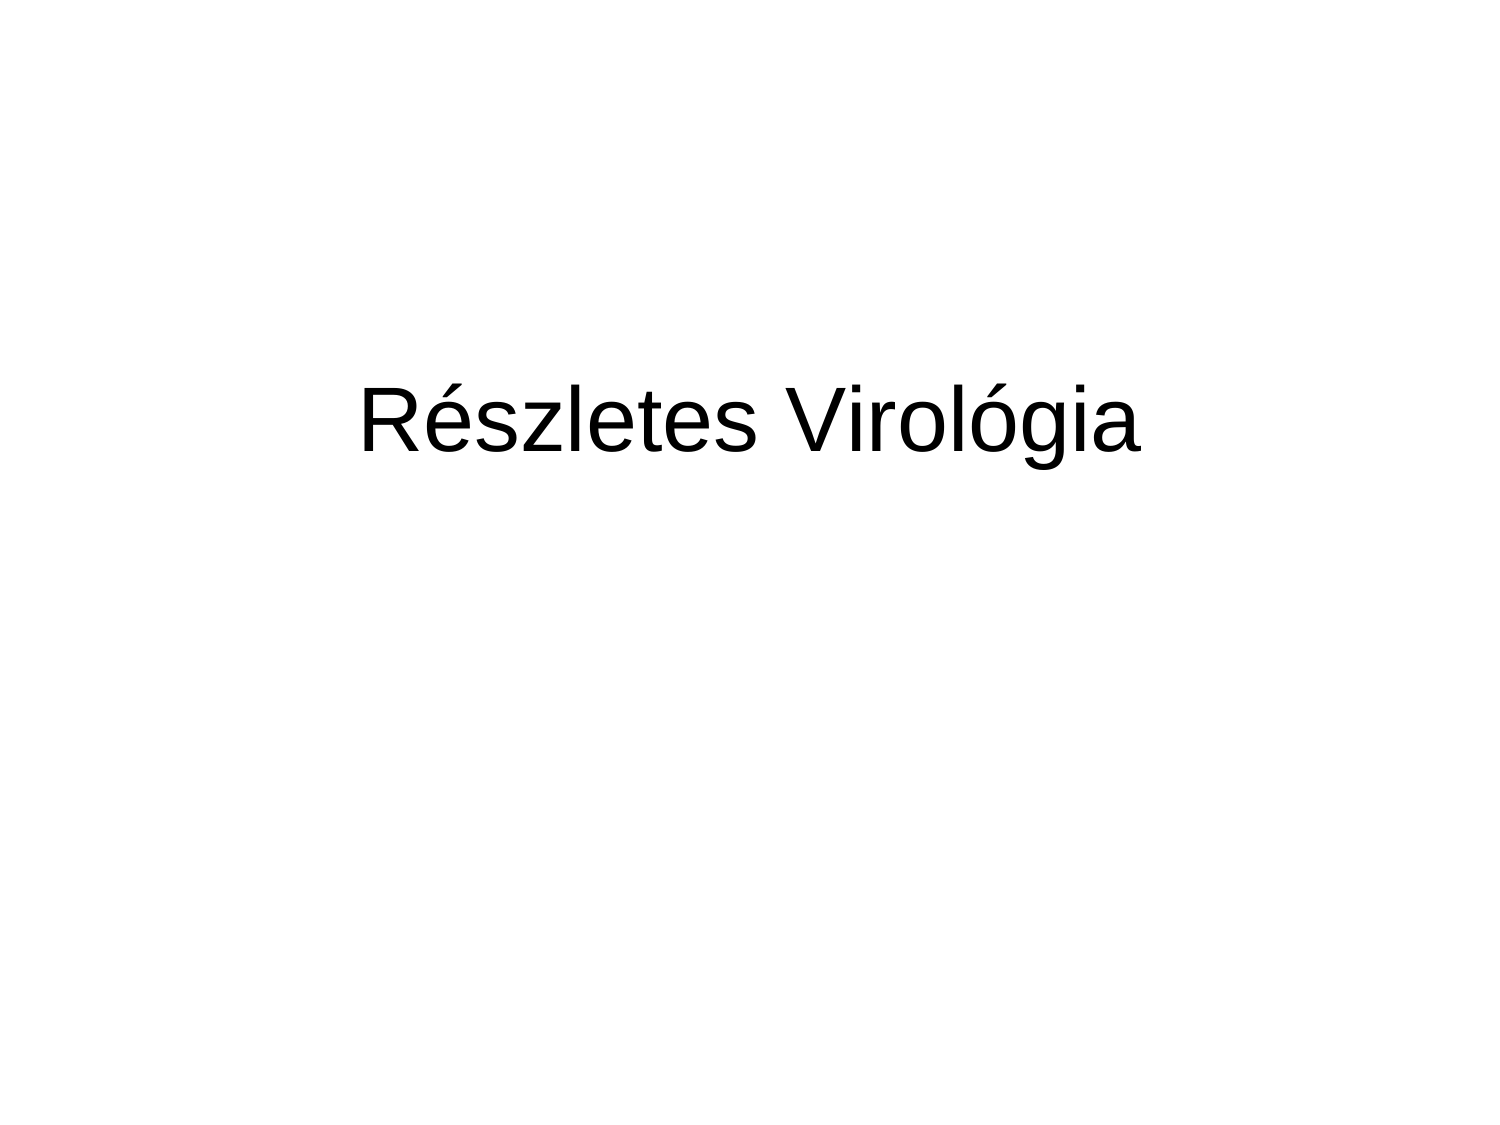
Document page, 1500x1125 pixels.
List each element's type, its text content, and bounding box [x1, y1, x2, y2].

title Részletes Virológia [112, 349, 1388, 591]
